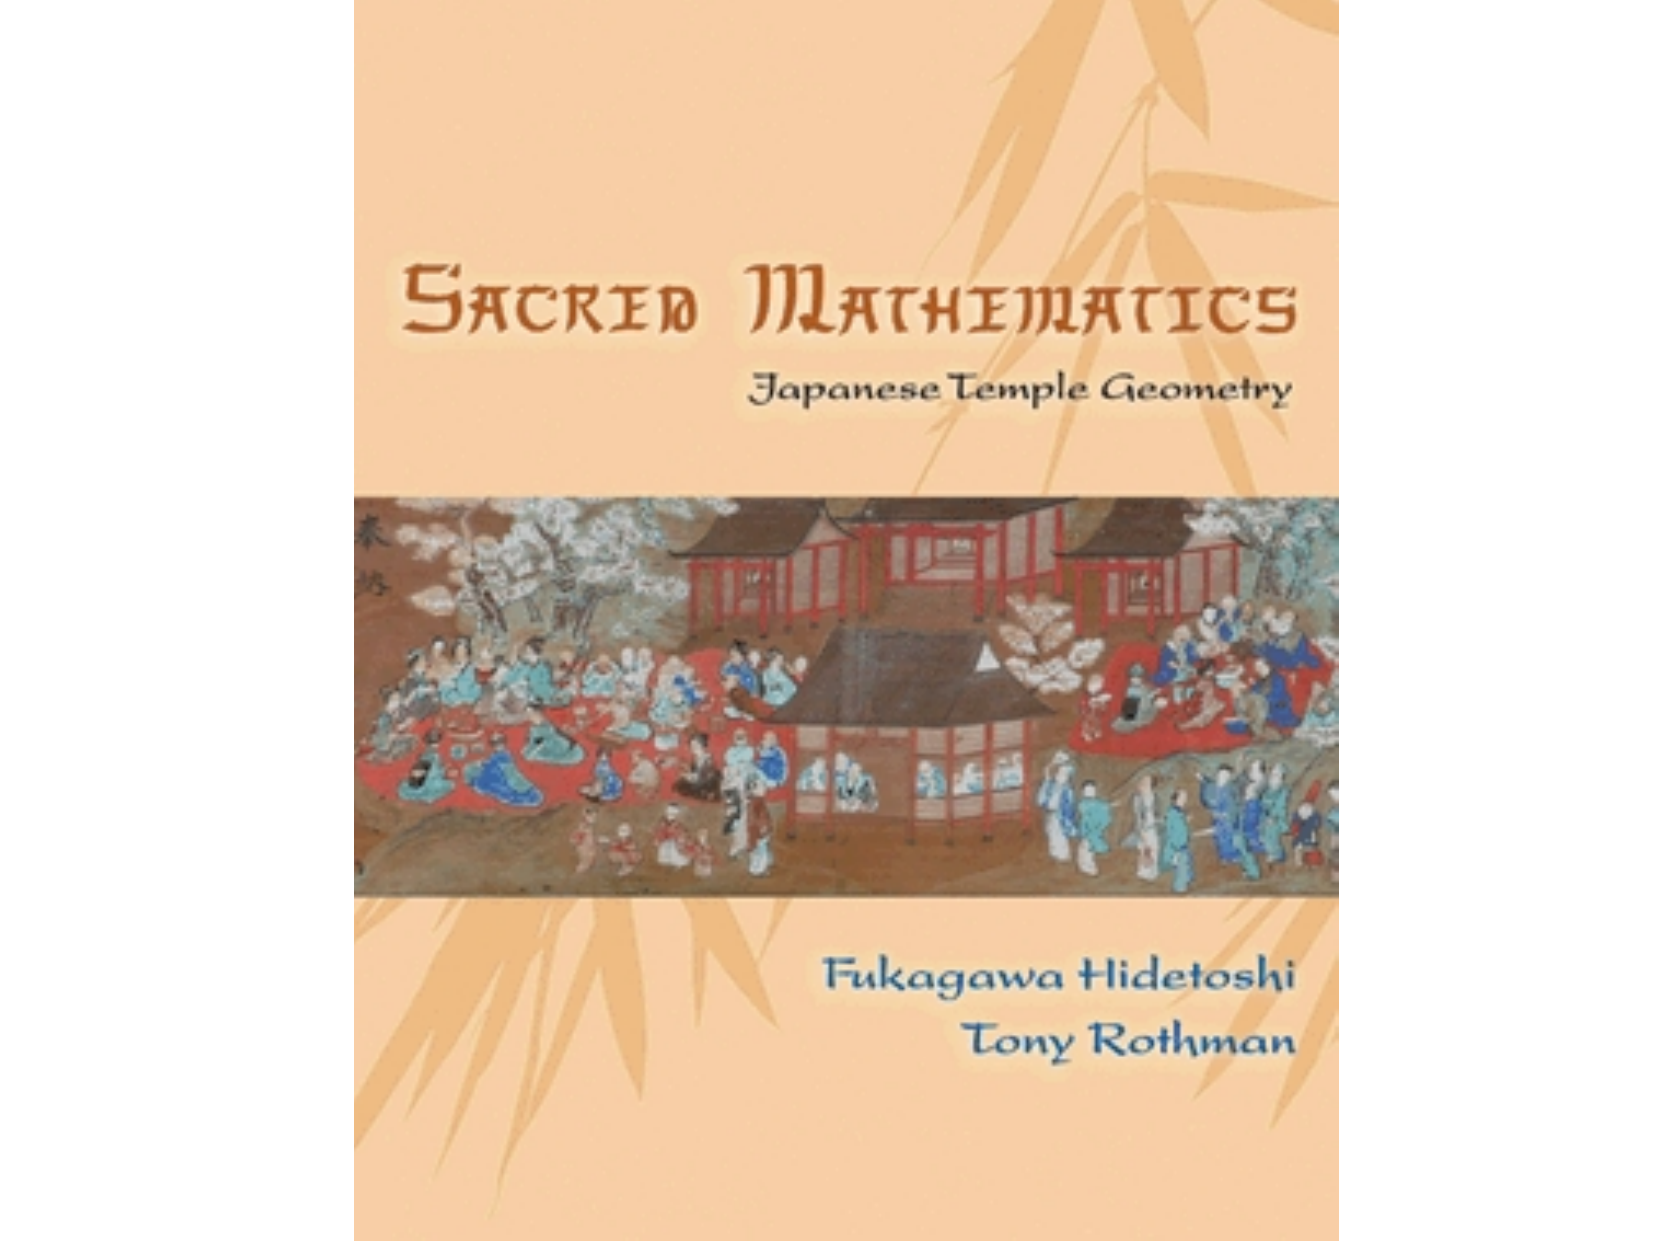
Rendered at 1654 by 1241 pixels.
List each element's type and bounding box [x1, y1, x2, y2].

picture [354, 0, 1339, 1241]
